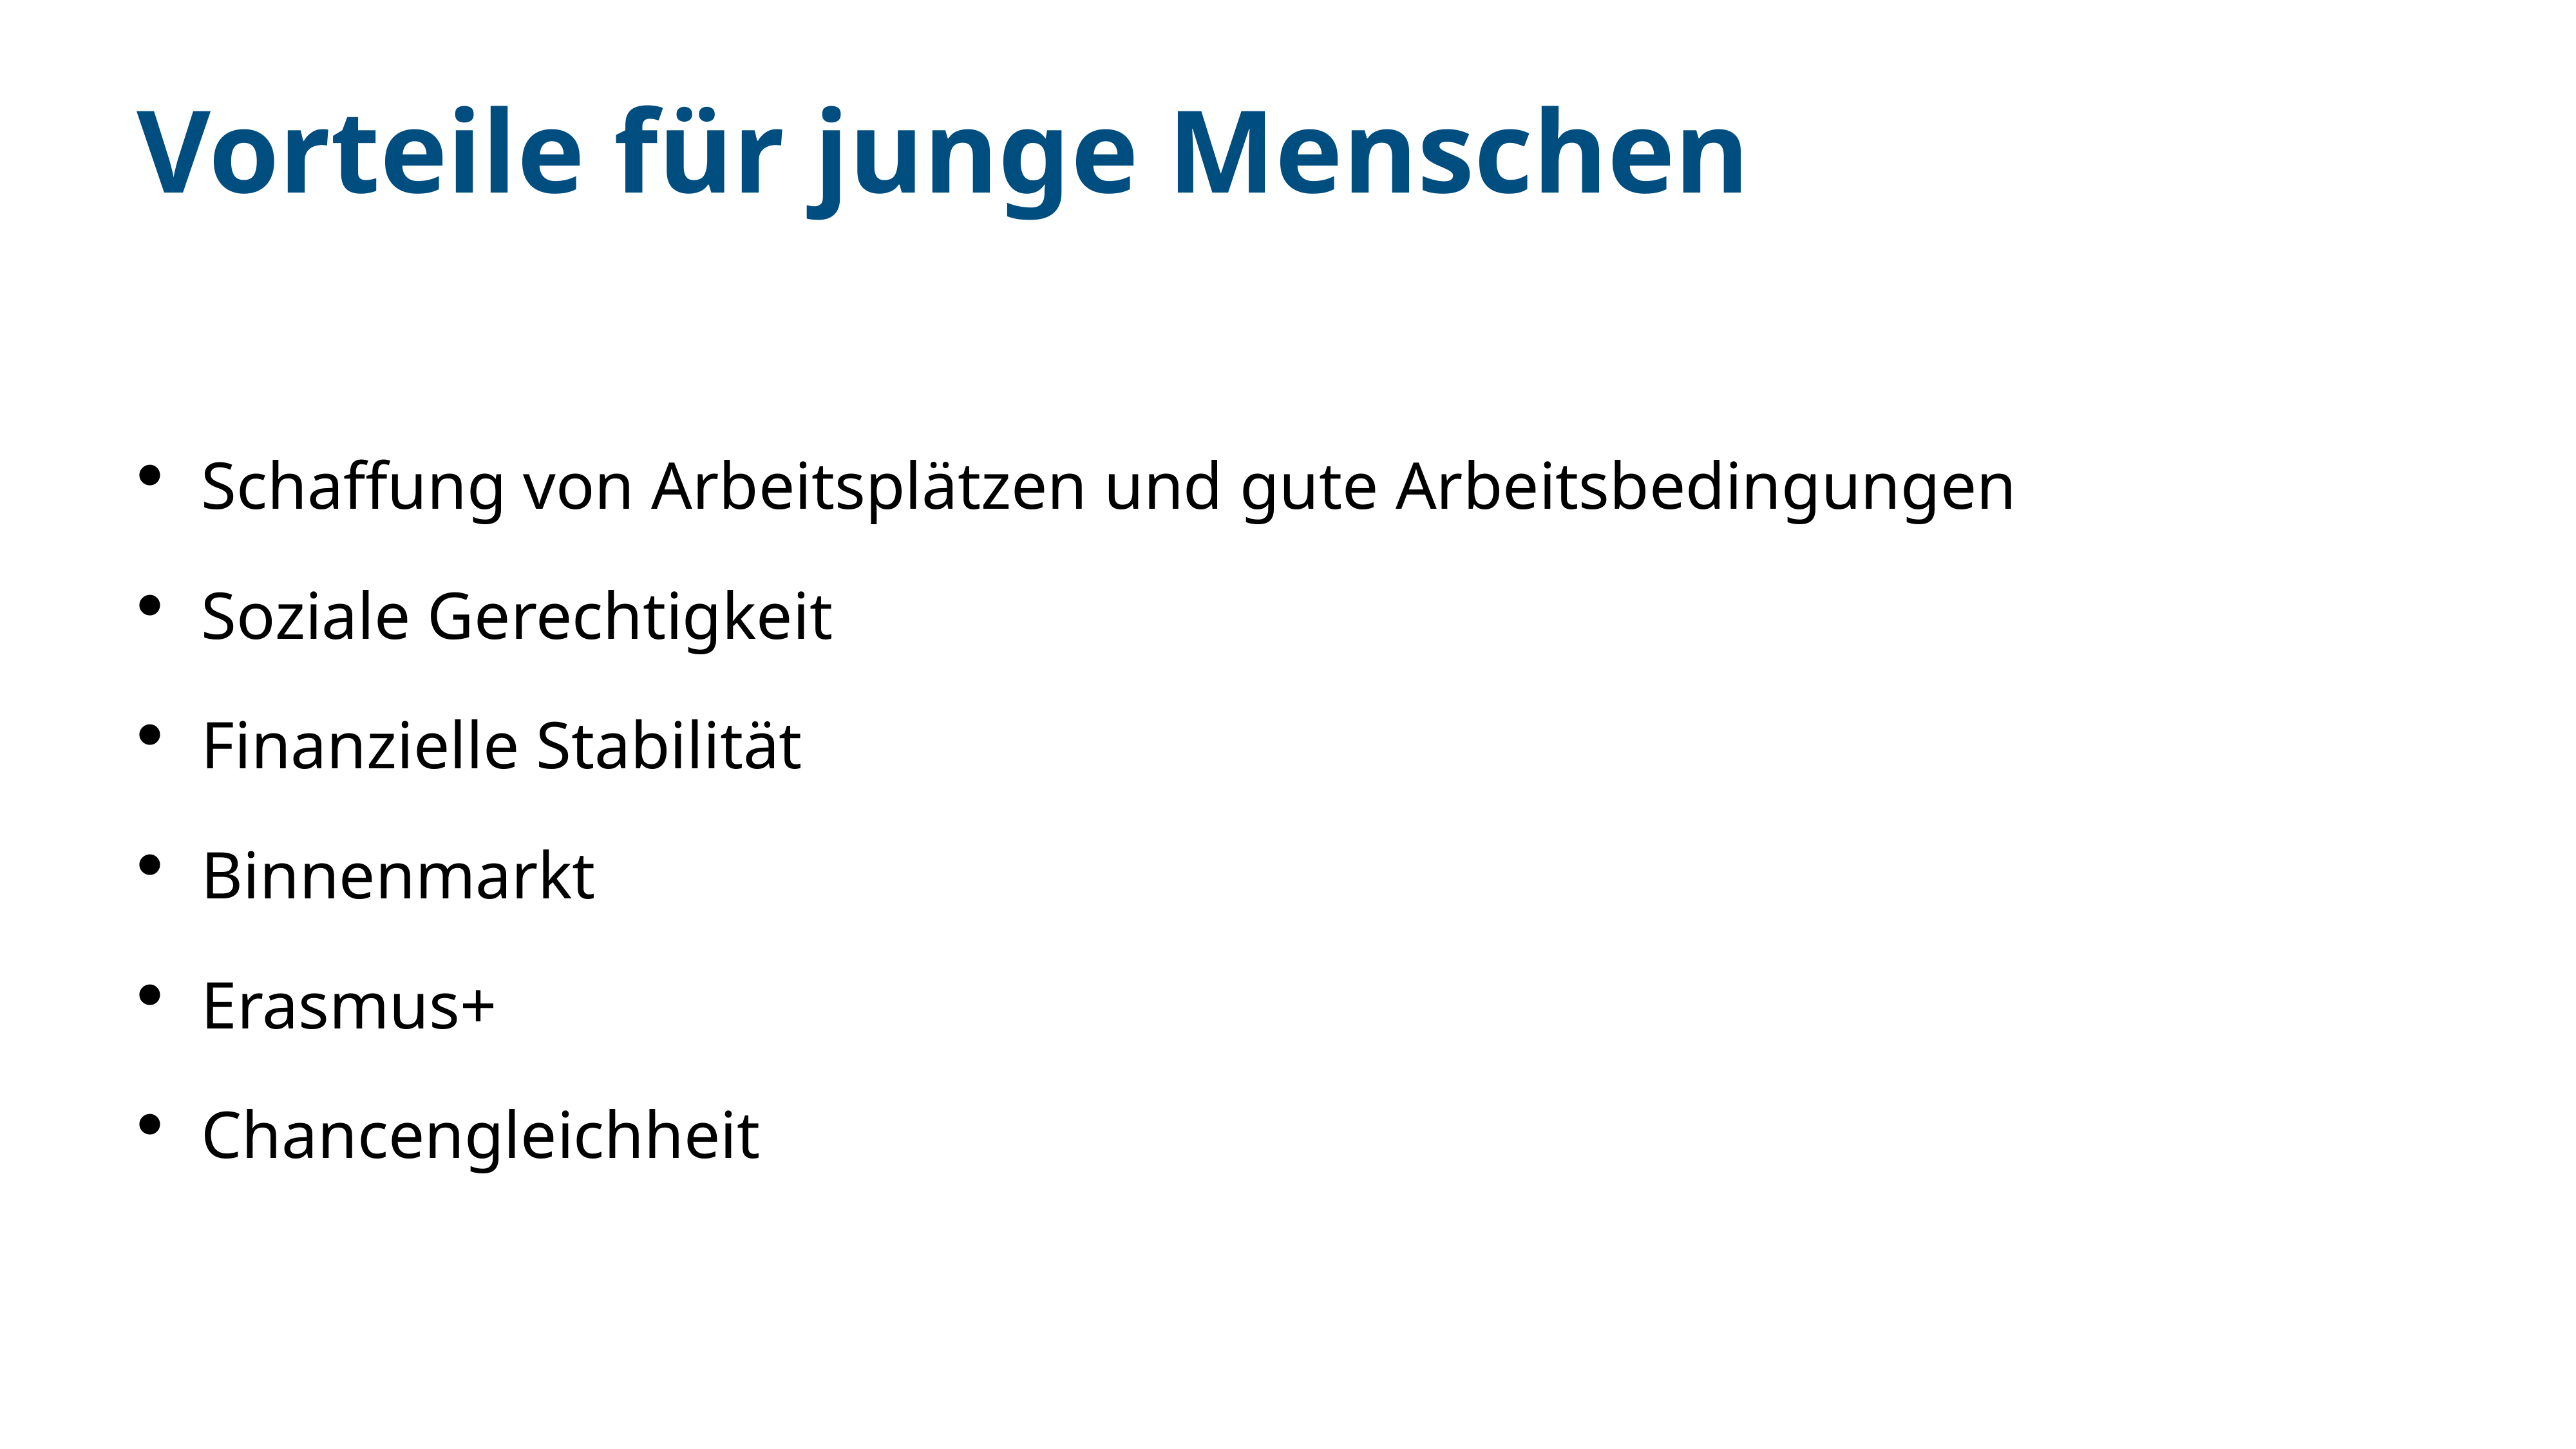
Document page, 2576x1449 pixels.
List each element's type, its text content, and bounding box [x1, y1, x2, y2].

list Schaffung von Arbeitsplätzen und gute Arbeitsbedingungen Soziale Gerechtigkeit Finanzielle Stabilität Binnenmarkt Erasmus+ Chancengleichheit [127, 448, 2449, 1321]
title Vorteile für junge Menschen [127, 100, 2449, 252]
